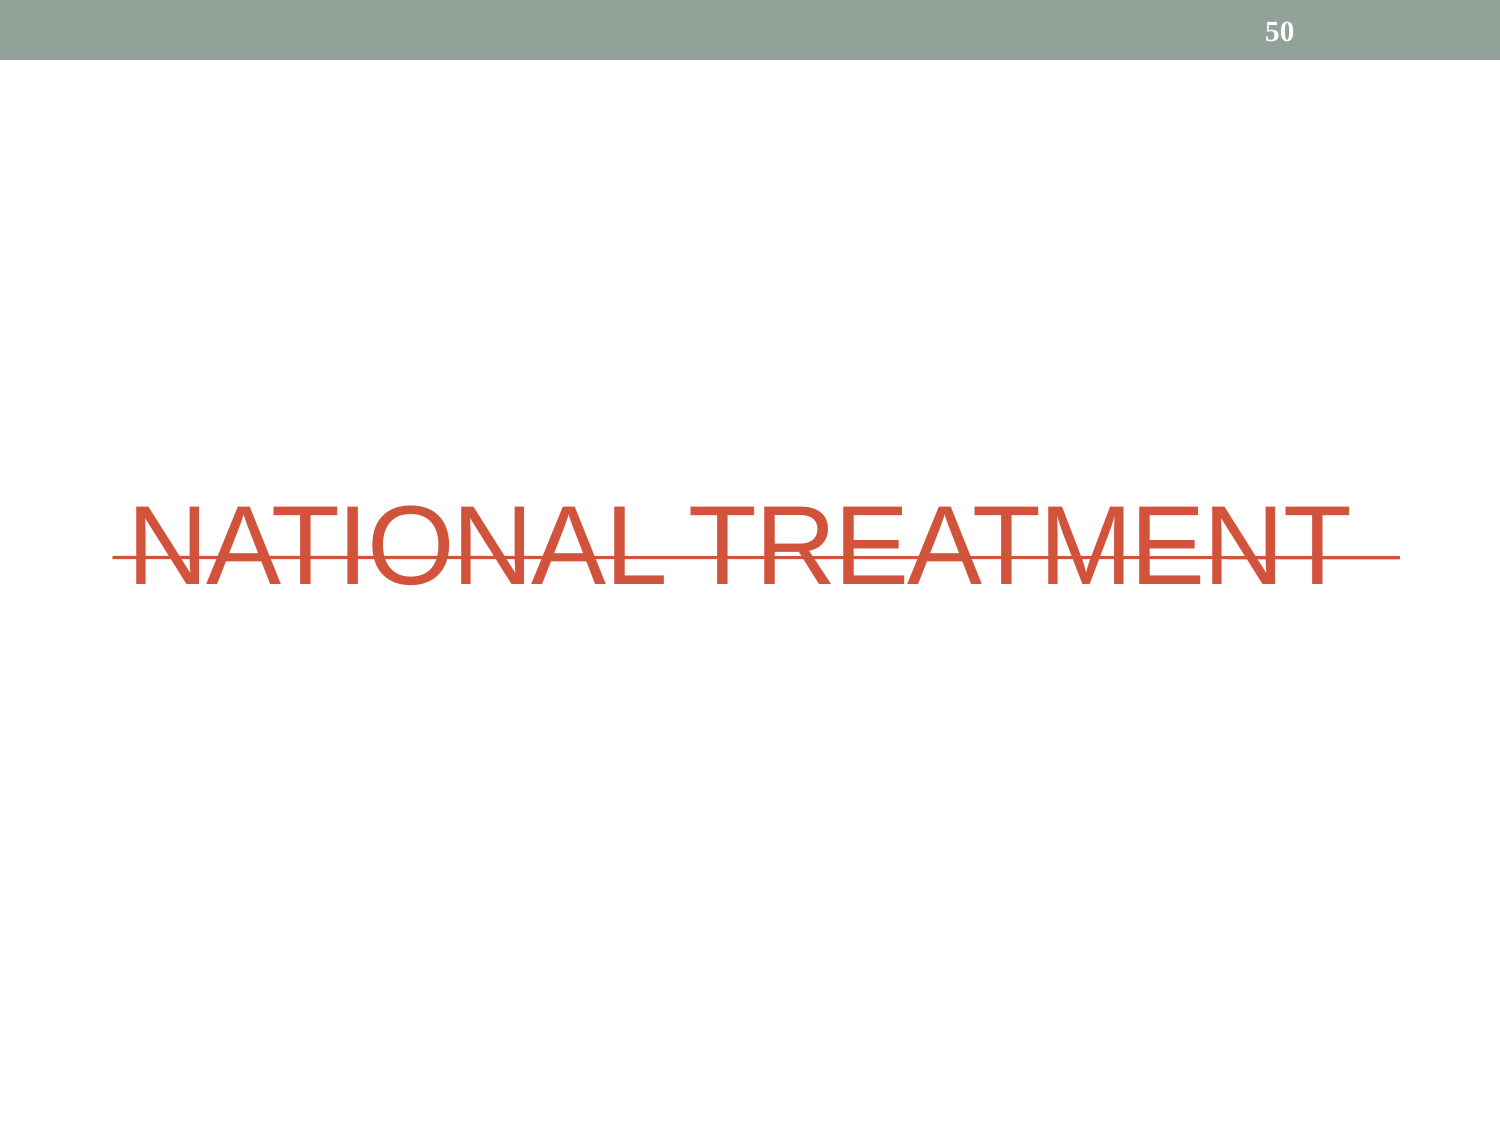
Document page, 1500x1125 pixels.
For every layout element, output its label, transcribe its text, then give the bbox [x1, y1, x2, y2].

slide_number <編號> [1250, 3, 1425, 57]
title NATIONAL TREATMENT [112, 373, 1388, 615]
